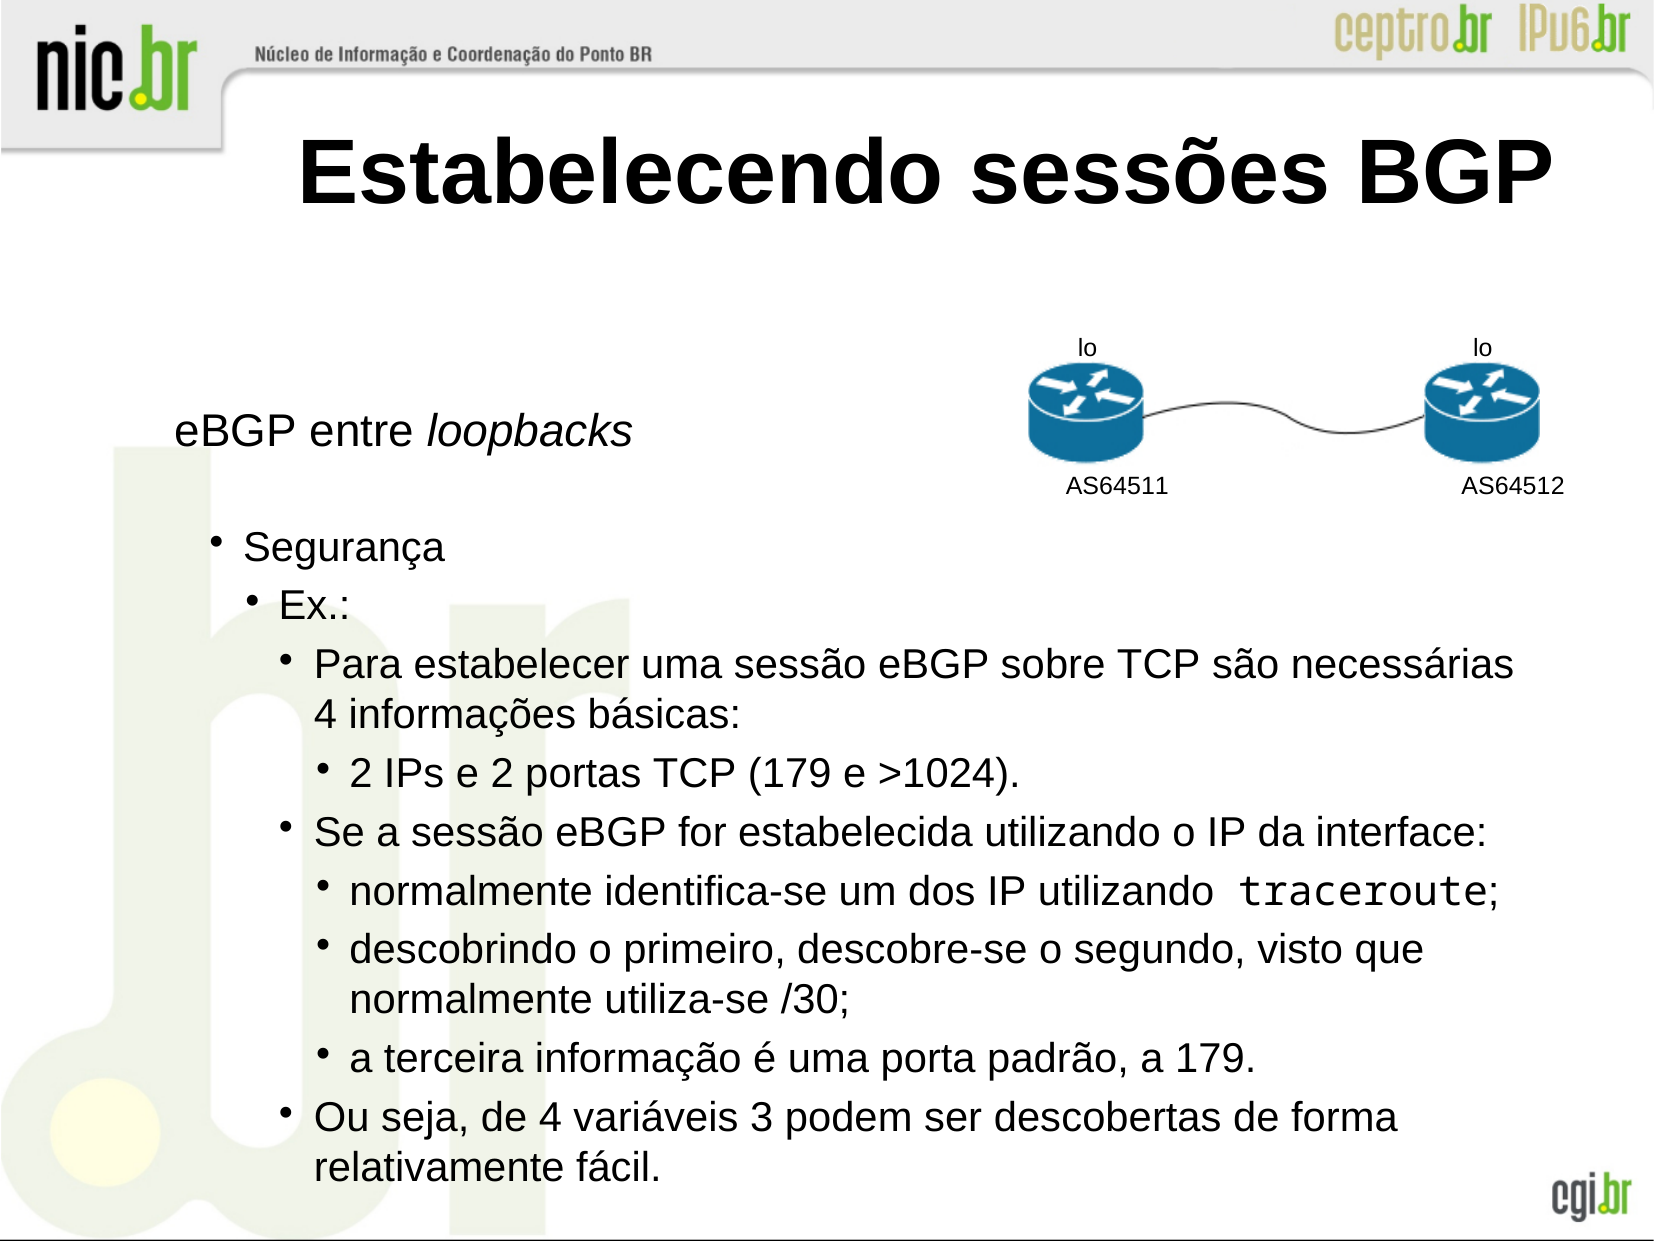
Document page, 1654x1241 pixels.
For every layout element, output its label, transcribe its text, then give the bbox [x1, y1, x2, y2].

text_box AS64511 [1051, 460, 1129, 504]
text_box Estabelecendo sessões BGP [188, 97, 1654, 216]
text_box lo [1458, 323, 1508, 367]
text_box AS64512 [1446, 460, 1524, 504]
text_box eBGP entre loopbacks Segurança Ex.: Para estabelecer uma sessão eBGP sobre TCP são necessárias 4 informações básicas: 2 IPs e 2 portas TCP (179 e >1024). Se a sessão eBGP for estabelecida utilizando o IP da interface: normalmente identifica-se um dos IP utilizando traceroute; descobrindo o primeiro, descobre-se o segundo, visto que normalmente utiliza-se /30; a terceira informação é uma porta padrão, a 179. Ou seja, de 4 variáveis 3 podem ser descobertas de forma relativamente fácil. [160, 390, 1541, 531]
text_box lo [1063, 323, 1113, 367]
picture [0, 0, 1654, 1241]
